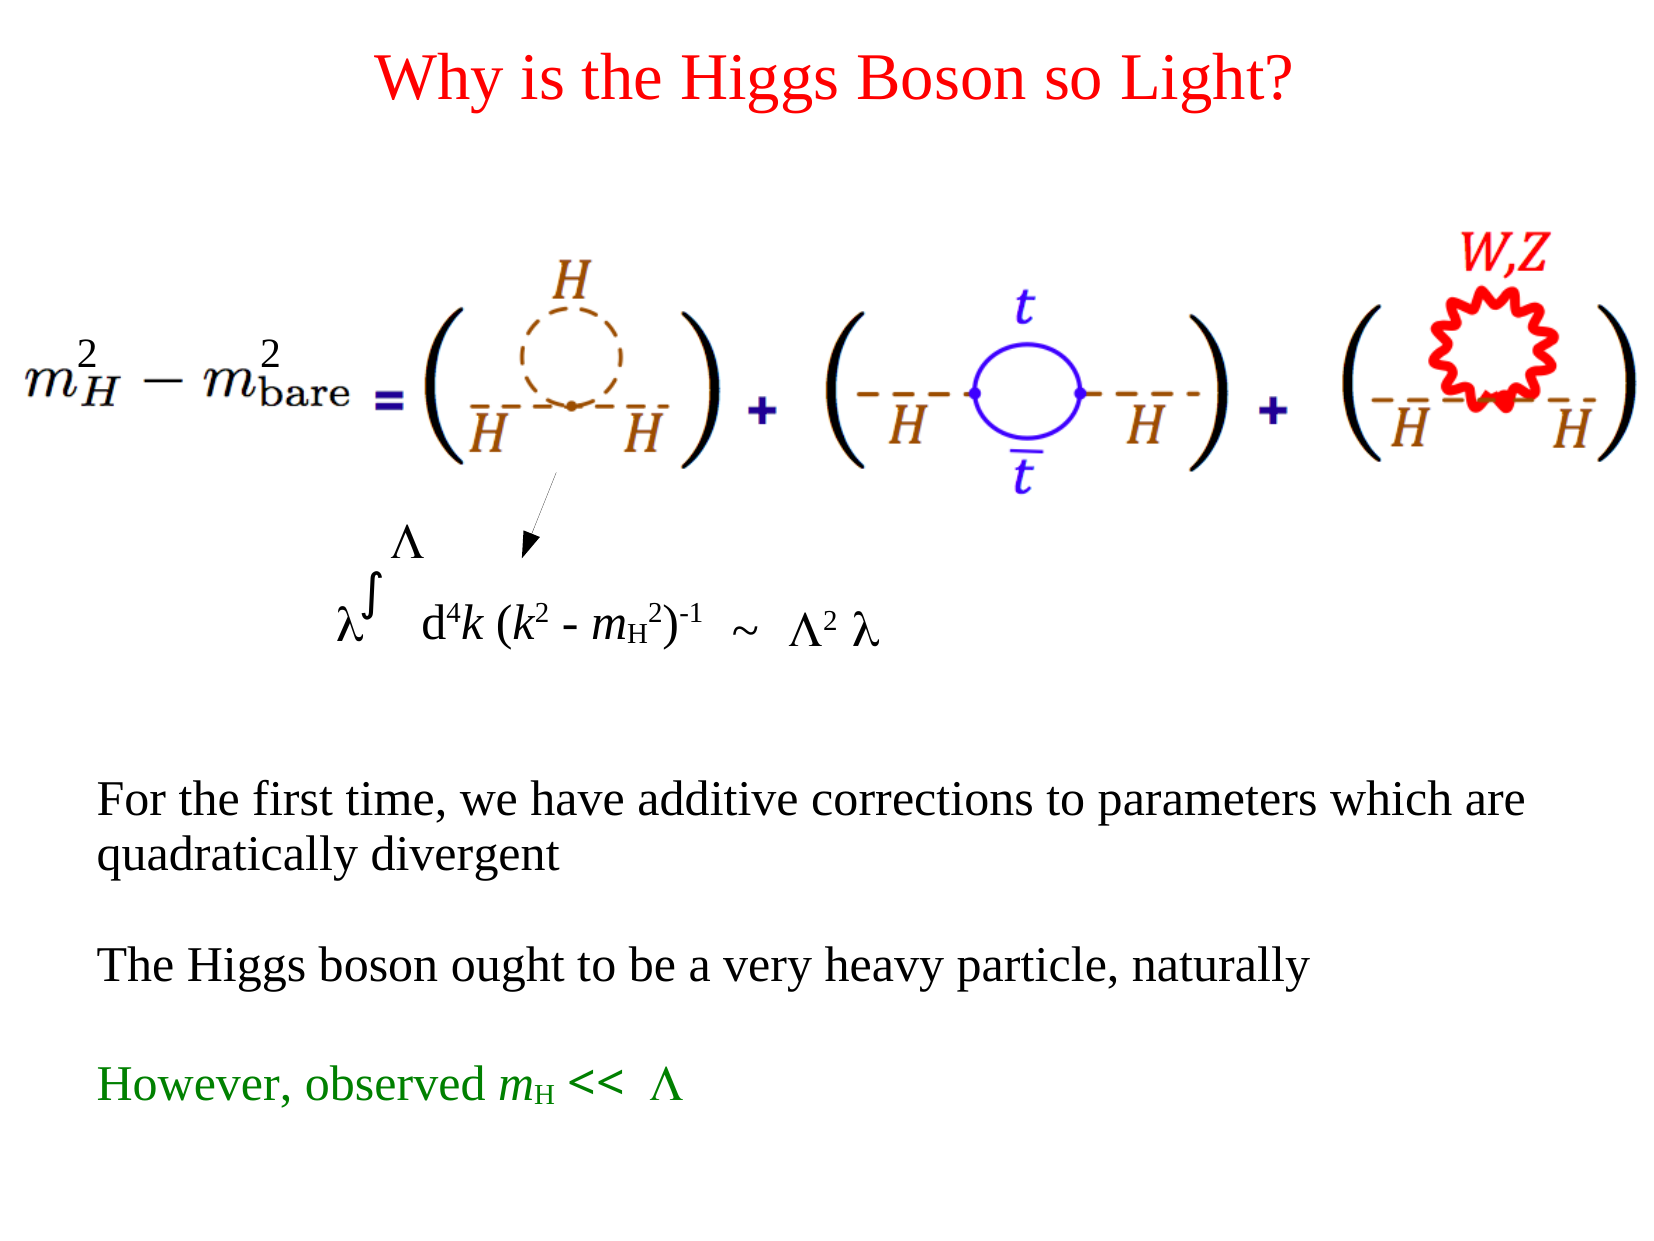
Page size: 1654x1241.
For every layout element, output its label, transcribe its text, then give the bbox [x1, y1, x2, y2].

text_box 2 [76, 330, 102, 390]
text_box Λ [390, 524, 426, 575]
title Why is the Higgs Boson so Light? [128, 0, 1541, 172]
text_box For the first time, we have additive corrections to parameters which are quadratically divergent The Higgs boson ought to be a very heavy particle, naturally However, observed mH << Λ [96, 770, 1525, 1123]
text_box 2 [259, 330, 286, 390]
text_box ~ [731, 603, 772, 659]
text_box ∫ [358, 556, 426, 688]
text_box d4k (k2 - mH2)-1 [421, 594, 704, 669]
picture [7, 225, 1648, 526]
text_box Λ2 λ [788, 609, 885, 667]
text_box λ [336, 607, 364, 658]
